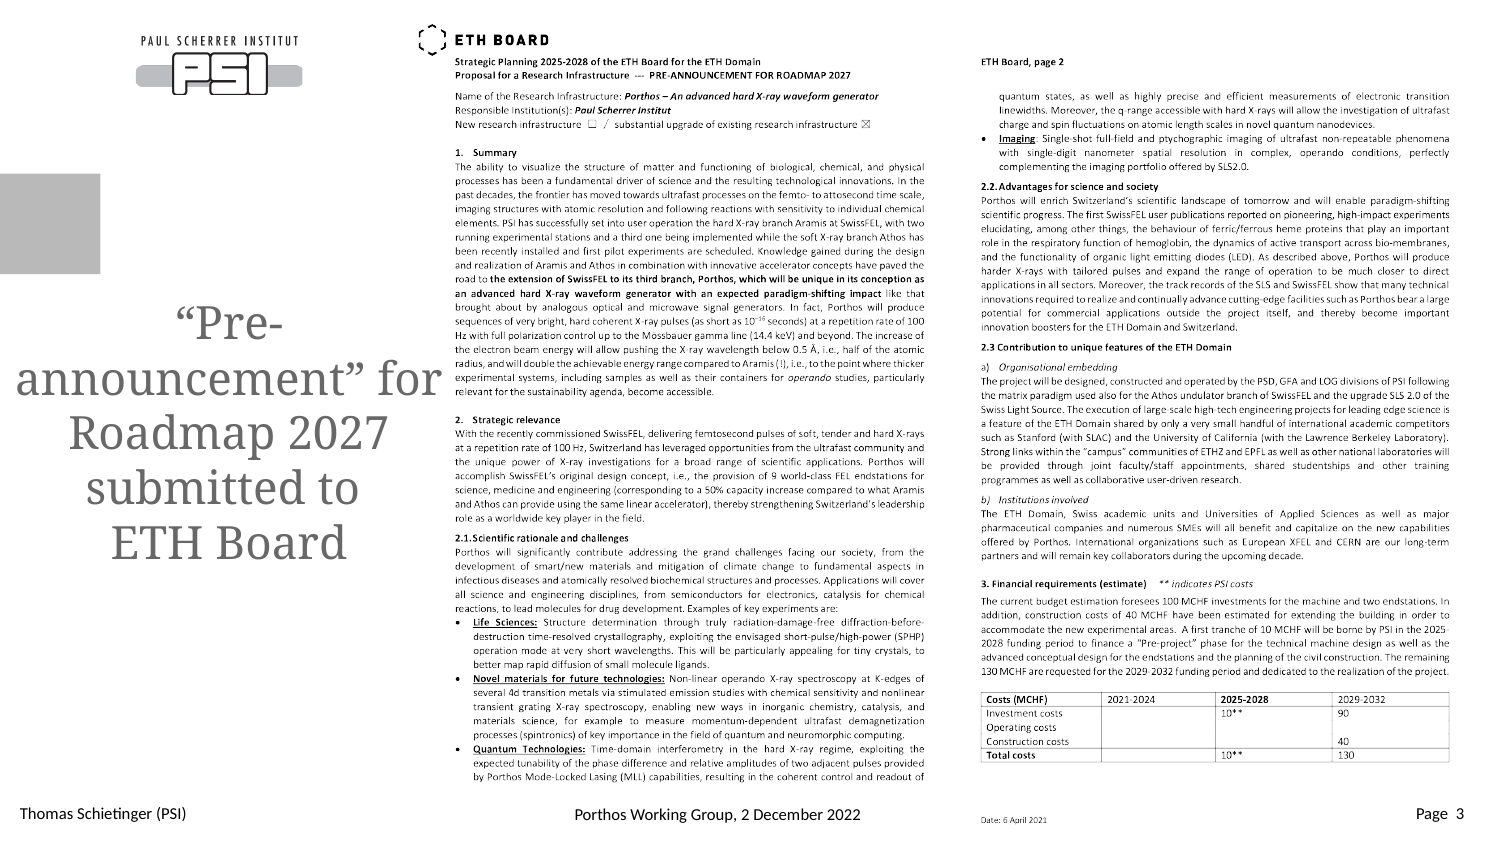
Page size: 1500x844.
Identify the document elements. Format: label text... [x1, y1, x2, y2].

picture [384, 2, 1500, 844]
title “Pre-announcement” for Roadmap 2027 submitted to ETH Board [11, 294, 447, 549]
